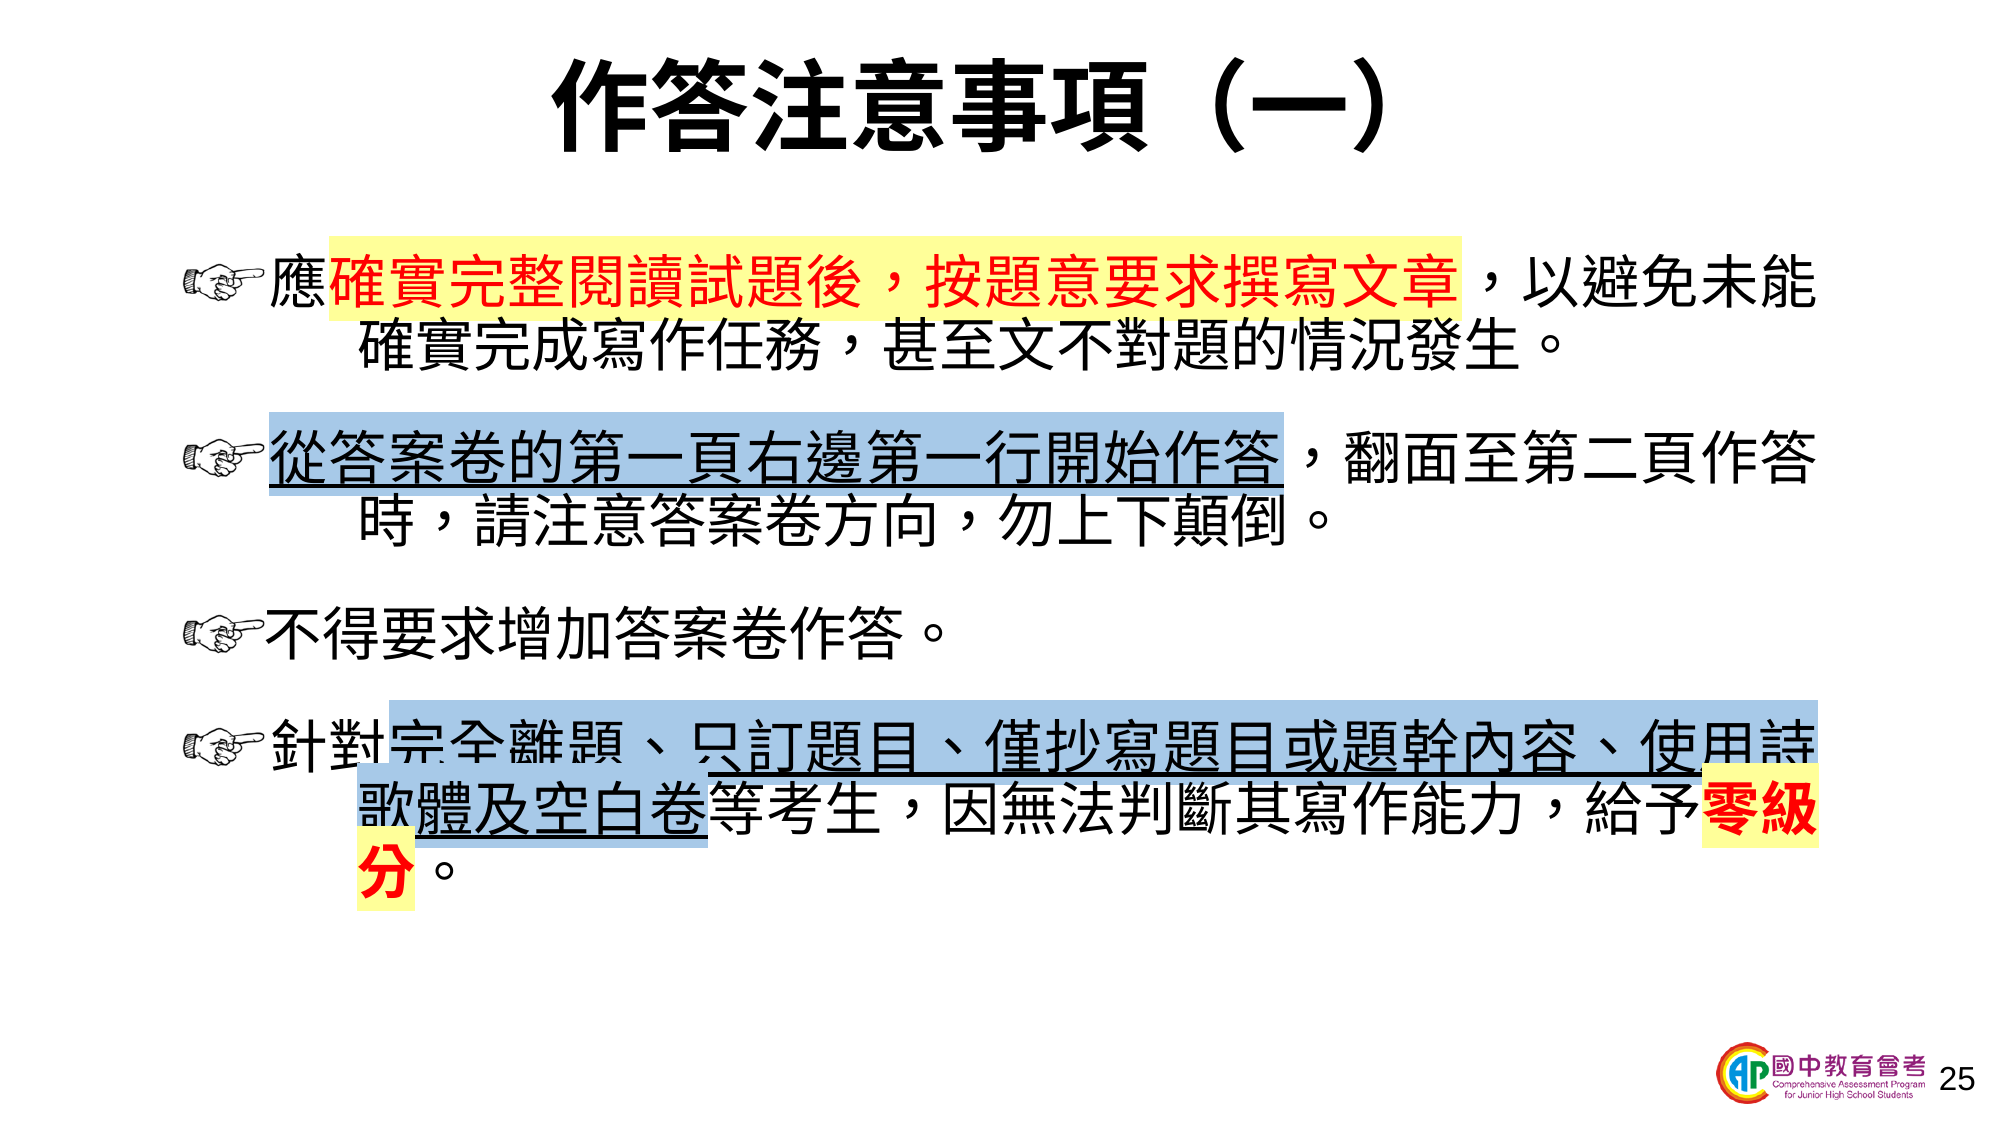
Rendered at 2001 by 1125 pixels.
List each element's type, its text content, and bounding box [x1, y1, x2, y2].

text_box [1923, 1047, 2000, 1108]
list 應確實完整閱讀試題後，按題意要求撰寫文章，以避免未能確實完成寫作任務，甚至文不對題的情況發生。 從答案卷的第一頁右邊第一行開始作答，翻面至第二頁作答時，請注意答案卷方向，勿上下顛倒。 不得要求增加答案卷作答。 針對完全離題、只訂題目、僅抄寫題目或題幹內容、使用詩歌體及空白卷等考生，因無法判斷其寫作能力，給予零級分。 [166, 246, 1834, 1055]
title 作答注意事項（一） [137, 2, 1863, 220]
